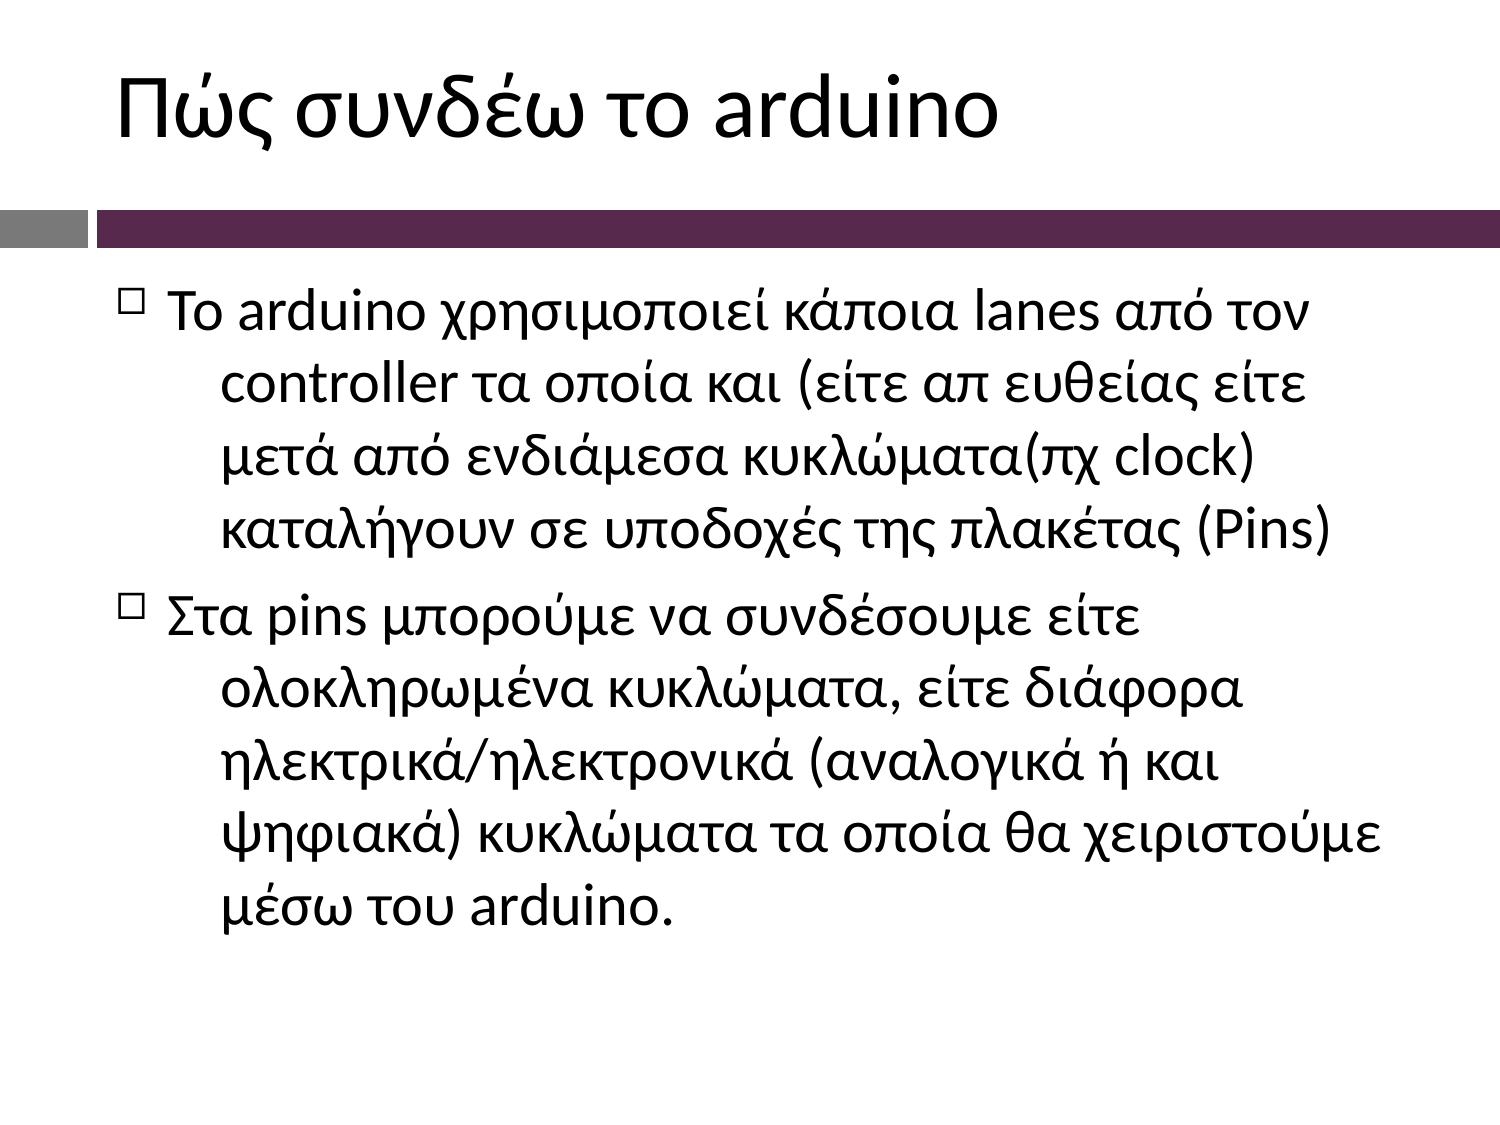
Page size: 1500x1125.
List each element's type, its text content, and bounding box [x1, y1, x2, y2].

title Πώς συνδέω το arduino [100, 19, 1438, 182]
list Το arduino χρησιμοποιεί κάποια lanes από τον controller τα οποία και (είτε απ ευθείας είτε μετά από ενδιάμεσα κυκλώματα(πχ clock) καταλήγουν σε υποδοχές της πλακέτας (Pins) Στα pins μπορούμε να συνδέσουμε είτε ολοκληρωμένα κυκλώματα, είτε διάφορα ηλεκτρικά/ηλεκτρονικά (αναλογικά ή και ψηφιακά) κυκλώματα τα οποία θα χειριστούμε μέσω του arduino. [100, 262, 1438, 1000]
